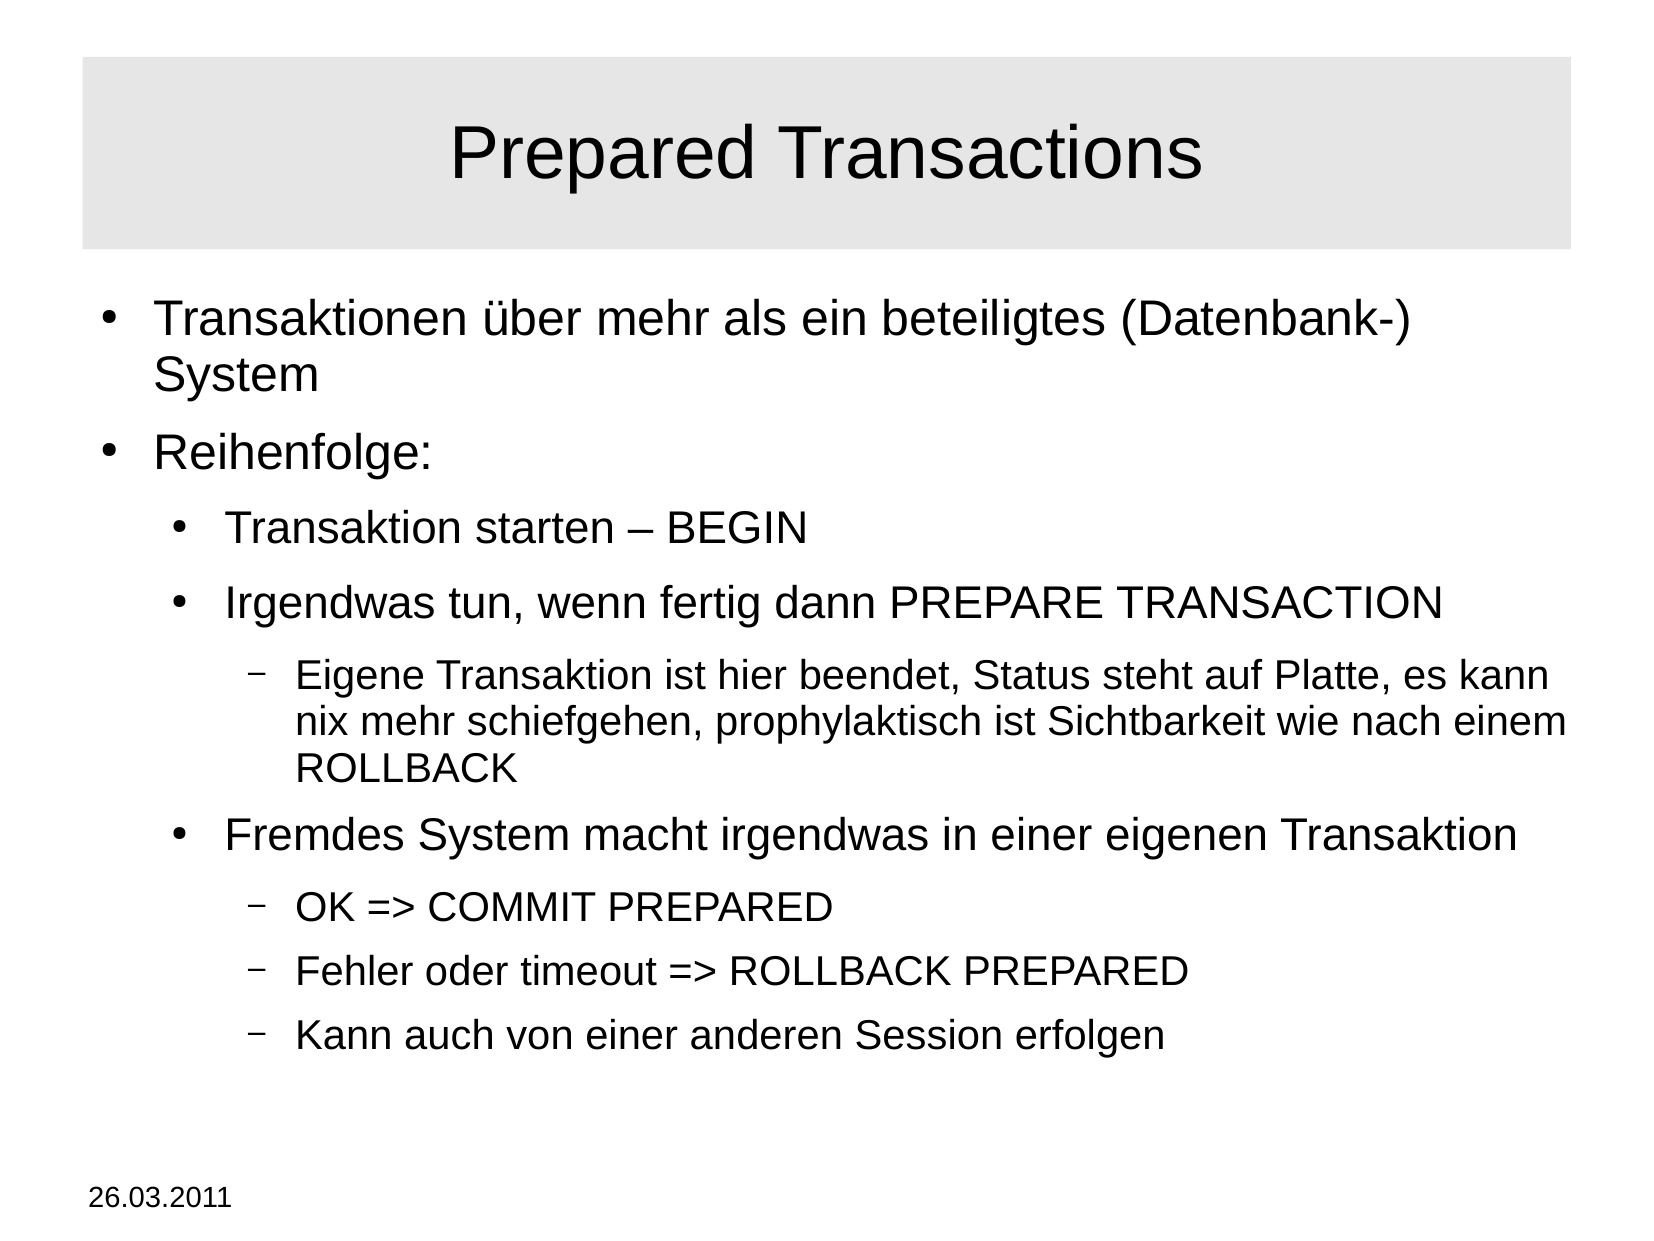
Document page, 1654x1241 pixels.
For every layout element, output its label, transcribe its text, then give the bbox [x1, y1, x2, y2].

title Prepared Transactions [82, 56, 1571, 250]
list Transaktionen über mehr als ein beteiligtes (Datenbank-) System Reihenfolge: Transaktion starten – BEGIN Irgendwas tun, wenn fertig dann PREPARE TRANSACTION Eigene Transaktion ist hier beendet, Status steht auf Platte, es kann nix mehr schiefgehen, prophylaktisch ist Sichtbarkeit wie nach einem ROLLBACK Fremdes System macht irgendwas in einer eigenen Transaktion OK => COMMIT PREPARED Fehler oder timeout => ROLLBACK PREPARED Kann auch von einer anderen Session erfolgen [82, 290, 1571, 1094]
